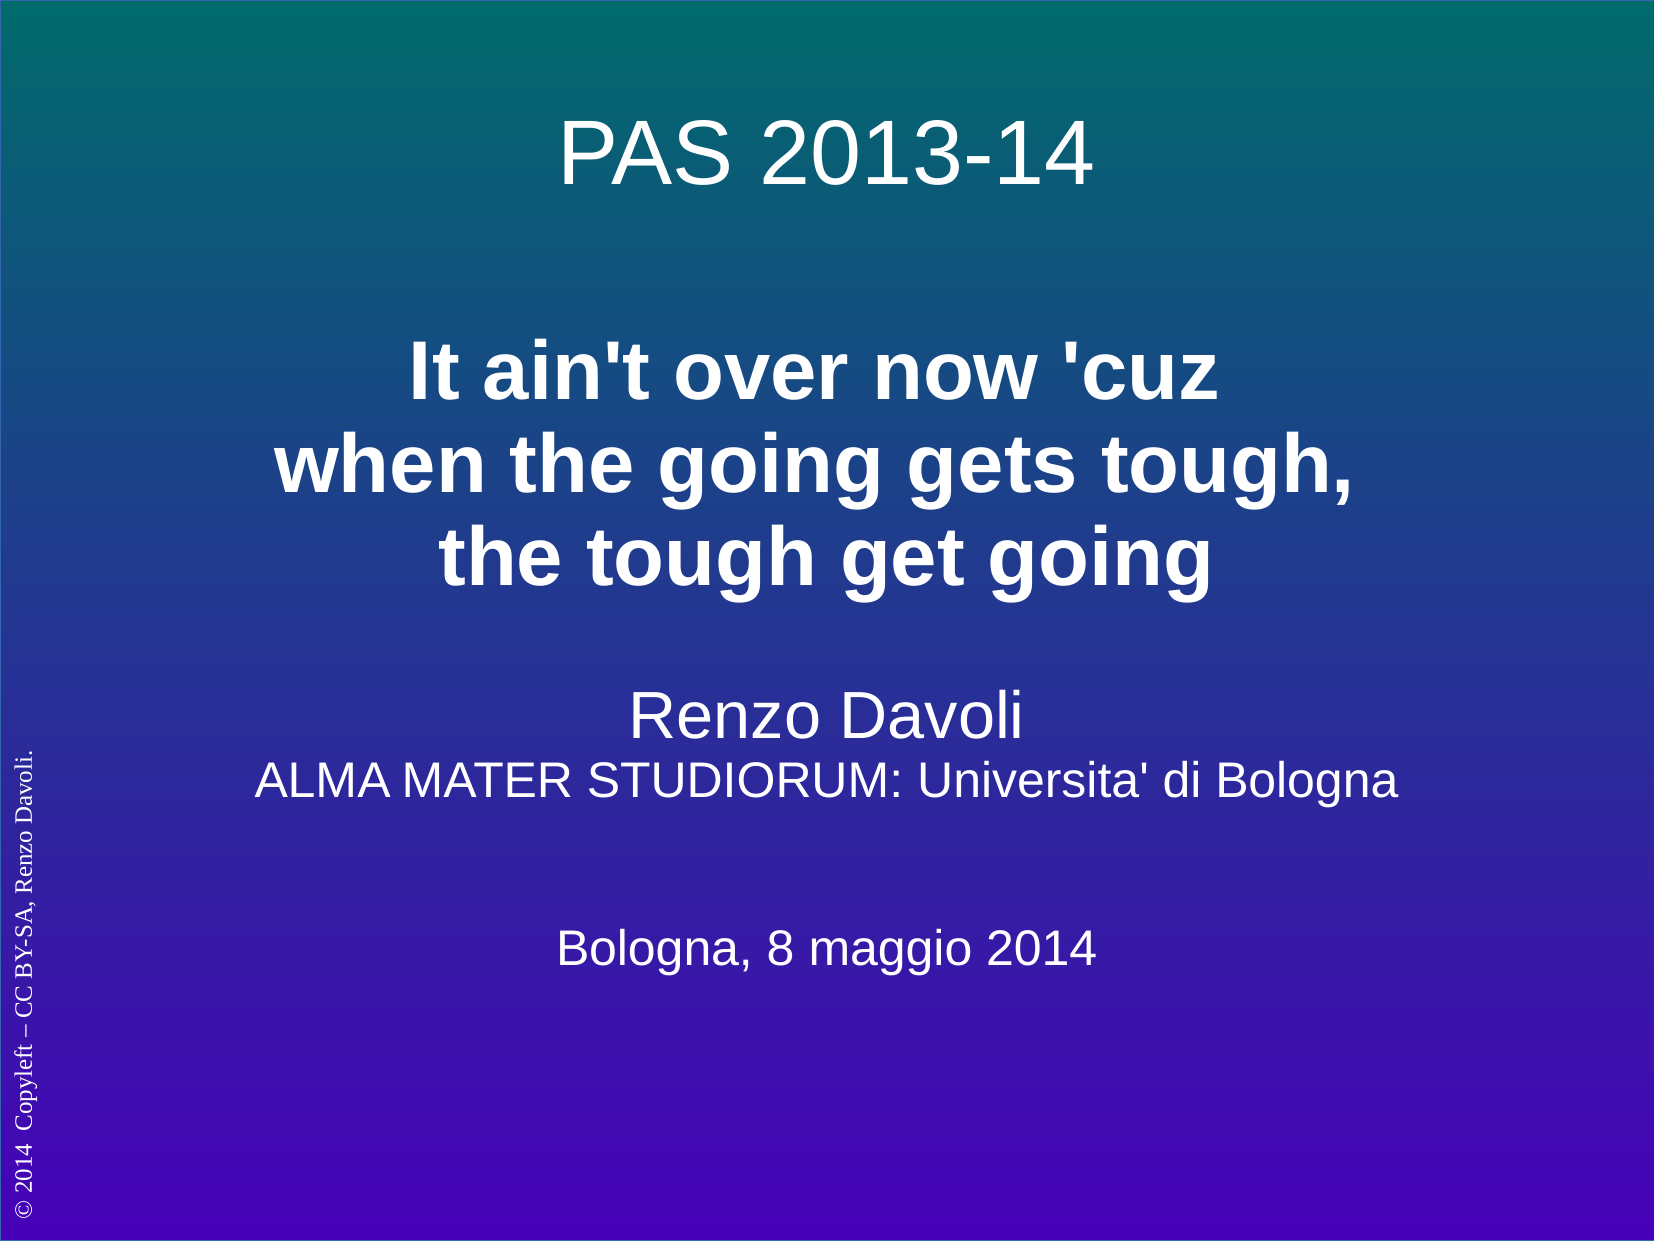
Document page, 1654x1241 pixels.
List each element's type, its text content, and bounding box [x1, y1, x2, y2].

title PAS 2013-14 [82, 49, 1571, 257]
subtitle It ain't over now 'cuz when the going gets tough, the tough get going Renzo Davoli ALMA MATER STUDIORUM: Universita' di Bologna Bologna, 8 maggio 2014 [82, 290, 1571, 1010]
